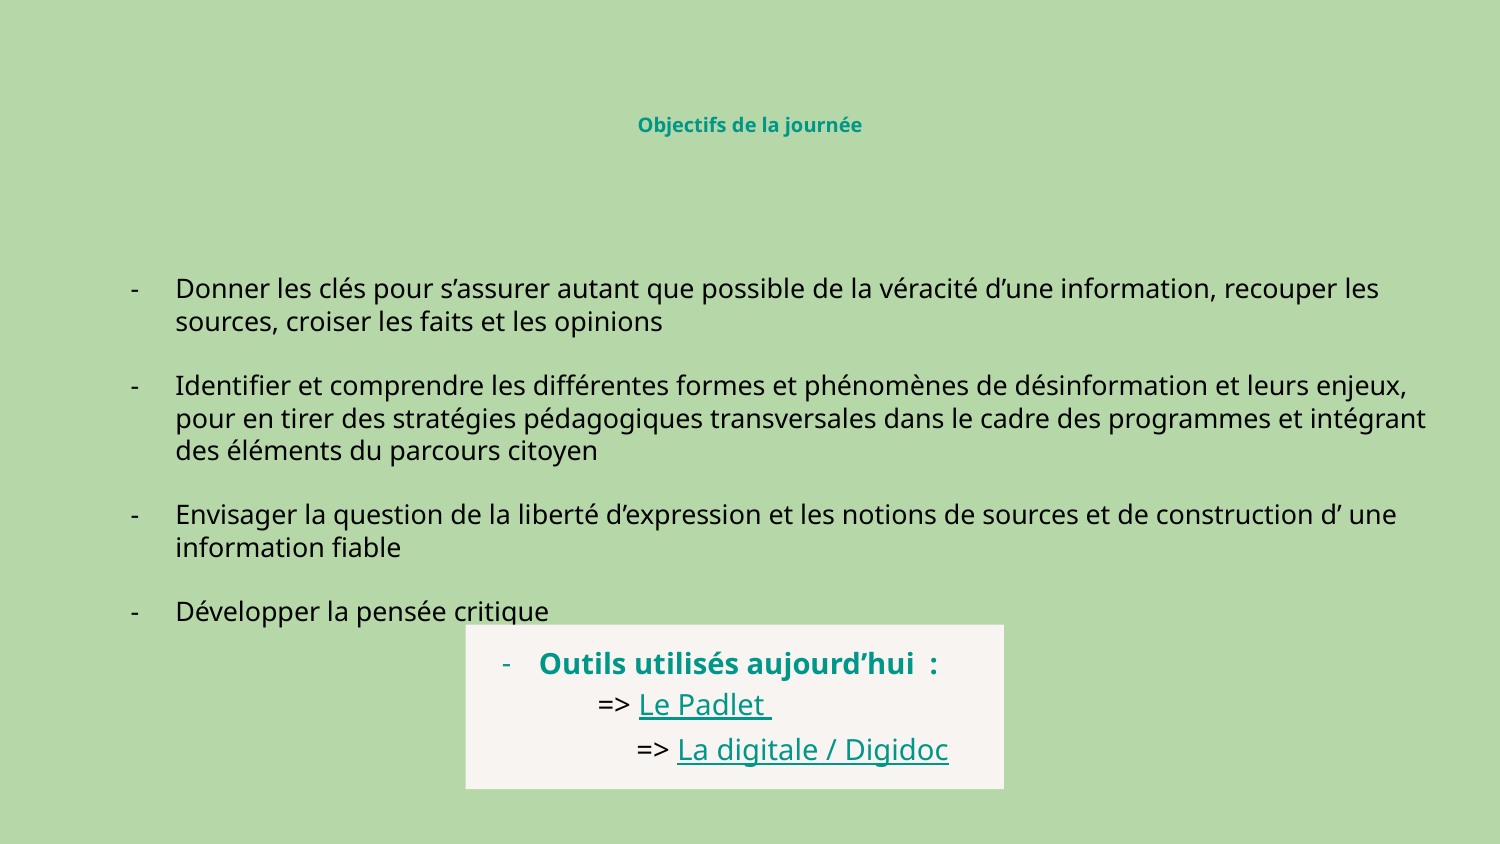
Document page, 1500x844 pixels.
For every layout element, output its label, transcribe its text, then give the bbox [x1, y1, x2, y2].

title Objectifs de la journée [51, 97, 1449, 200]
list Donner les clés pour s’assurer autant que possible de la véracité d’une information, recouper les sources, croiser les faits et les opinions Identifier et comprendre les différentes formes et phénomènes de désinformation et leurs enjeux, pour en tirer des stratégies pédagogiques transversales dans le cadre des programmes et intégrant des éléments du parcours citoyen Envisager la question de la liberté d’expression et les notions de sources et de construction d’ une information fiable Développer la pensée critique [91, 257, 1449, 644]
list Outils utilisés aujourd’hui : => Le Padlet => La digitale / Digidoc [465, 624, 1004, 790]
